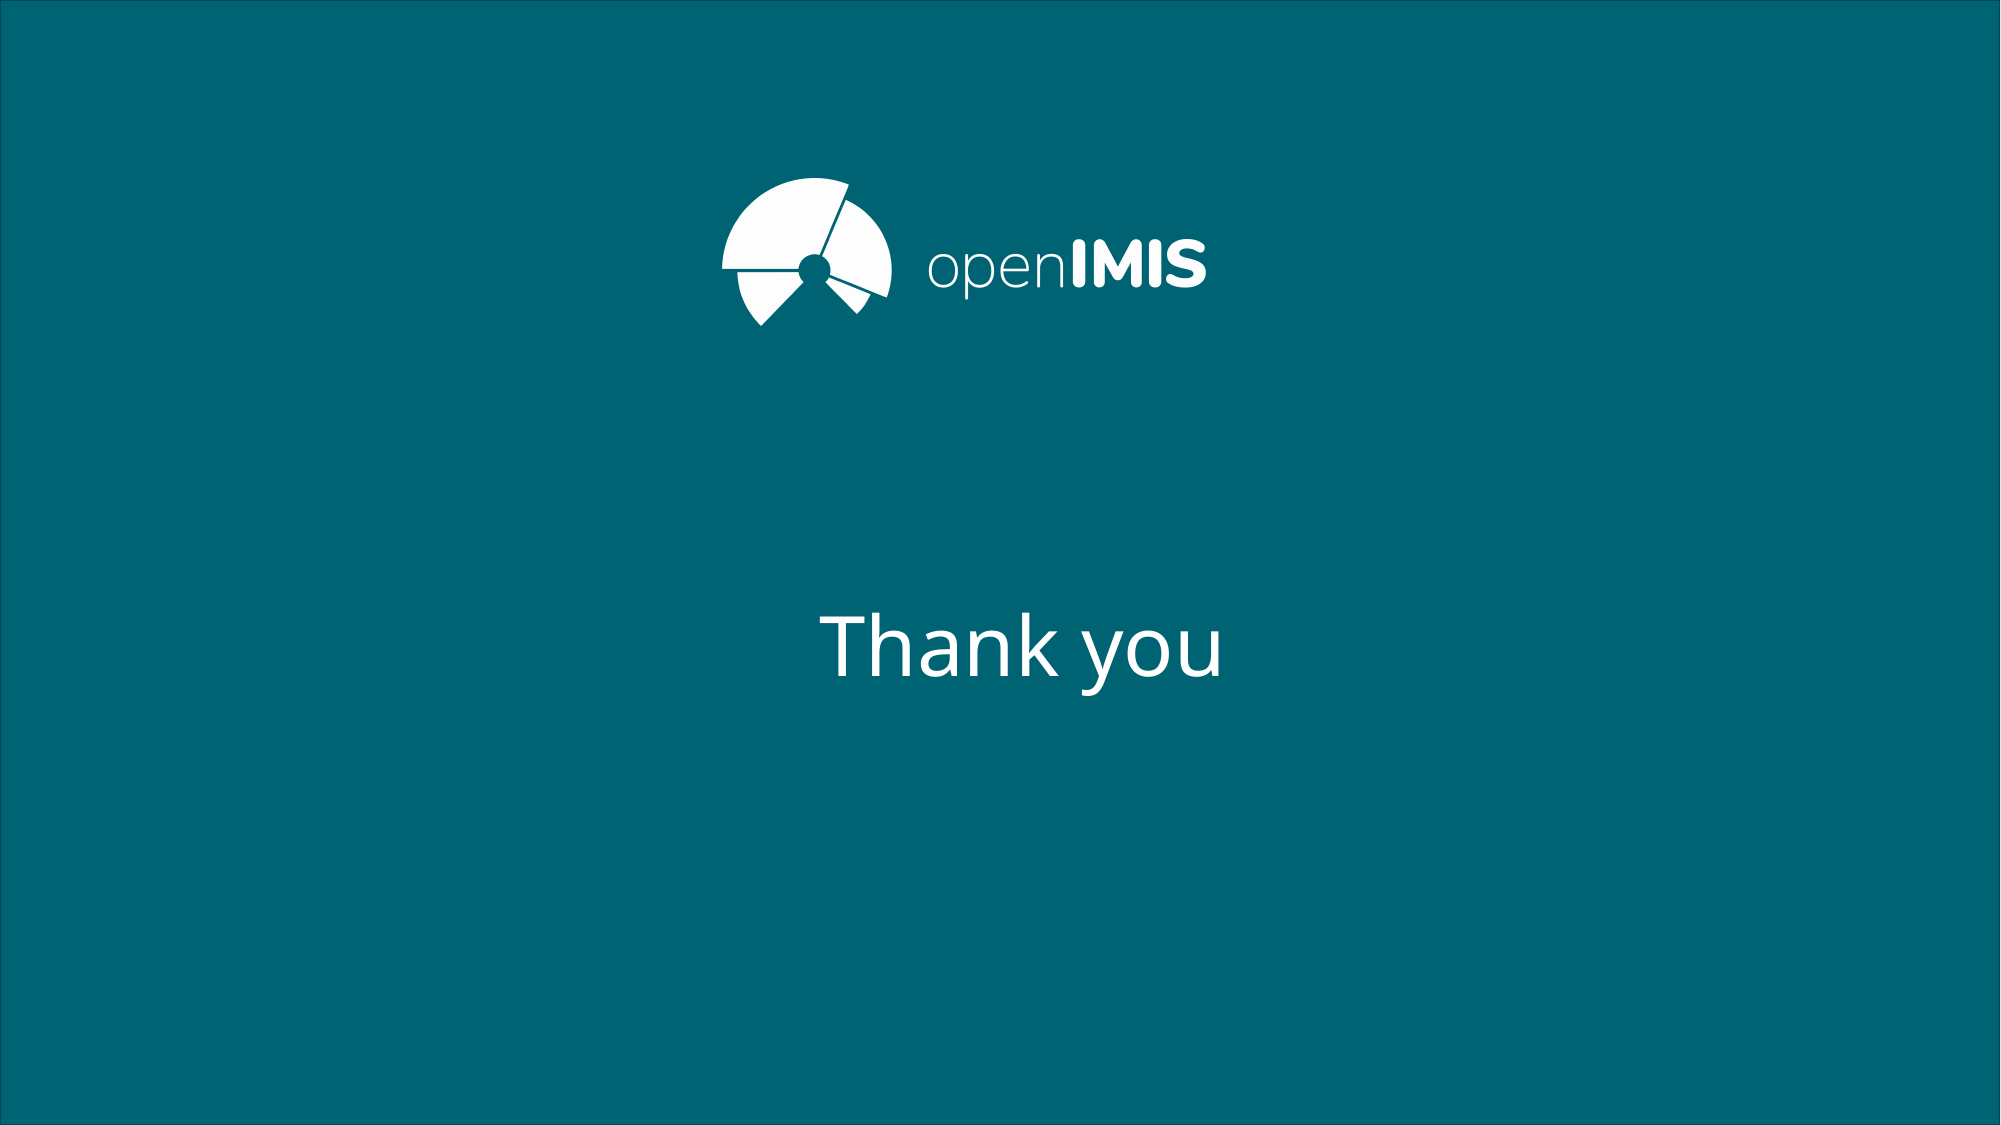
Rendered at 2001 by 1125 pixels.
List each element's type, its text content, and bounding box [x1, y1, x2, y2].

subtitle Thank you [156, 595, 1889, 704]
picture [722, 178, 1278, 326]
